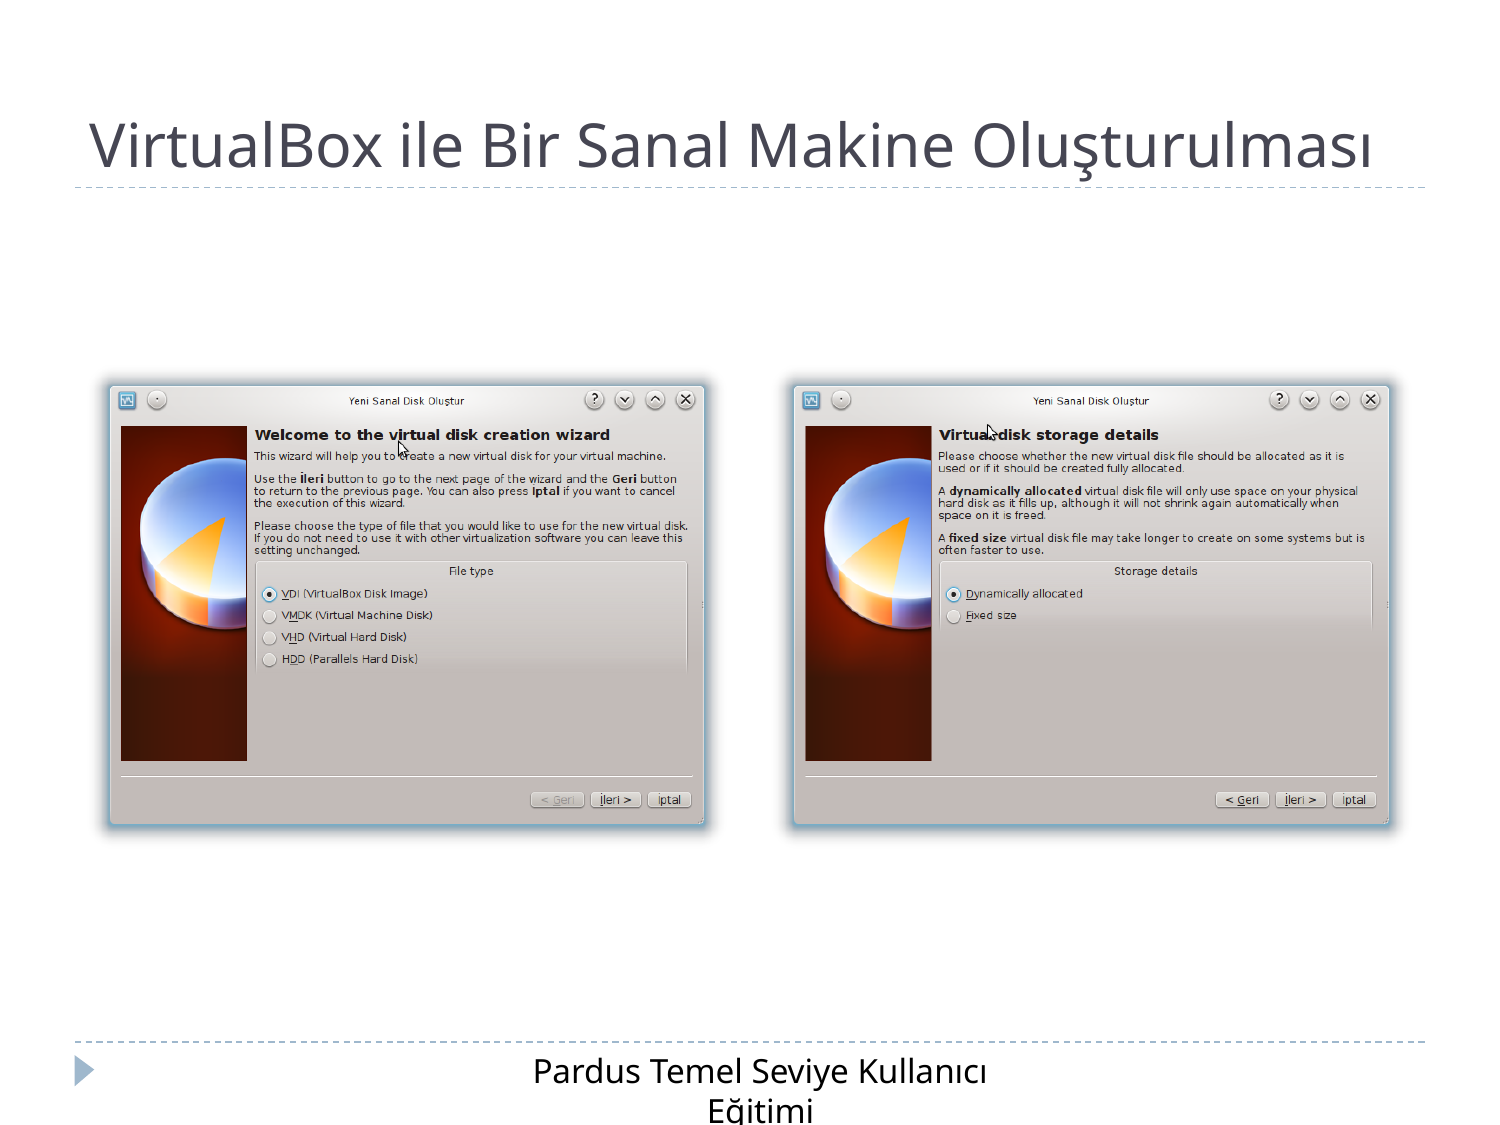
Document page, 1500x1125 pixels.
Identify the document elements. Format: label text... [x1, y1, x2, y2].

picture [759, 351, 1423, 858]
picture [75, 351, 738, 858]
title VirtualBox ile Bir Sanal Makine Oluşturulması [75, 37, 1425, 188]
